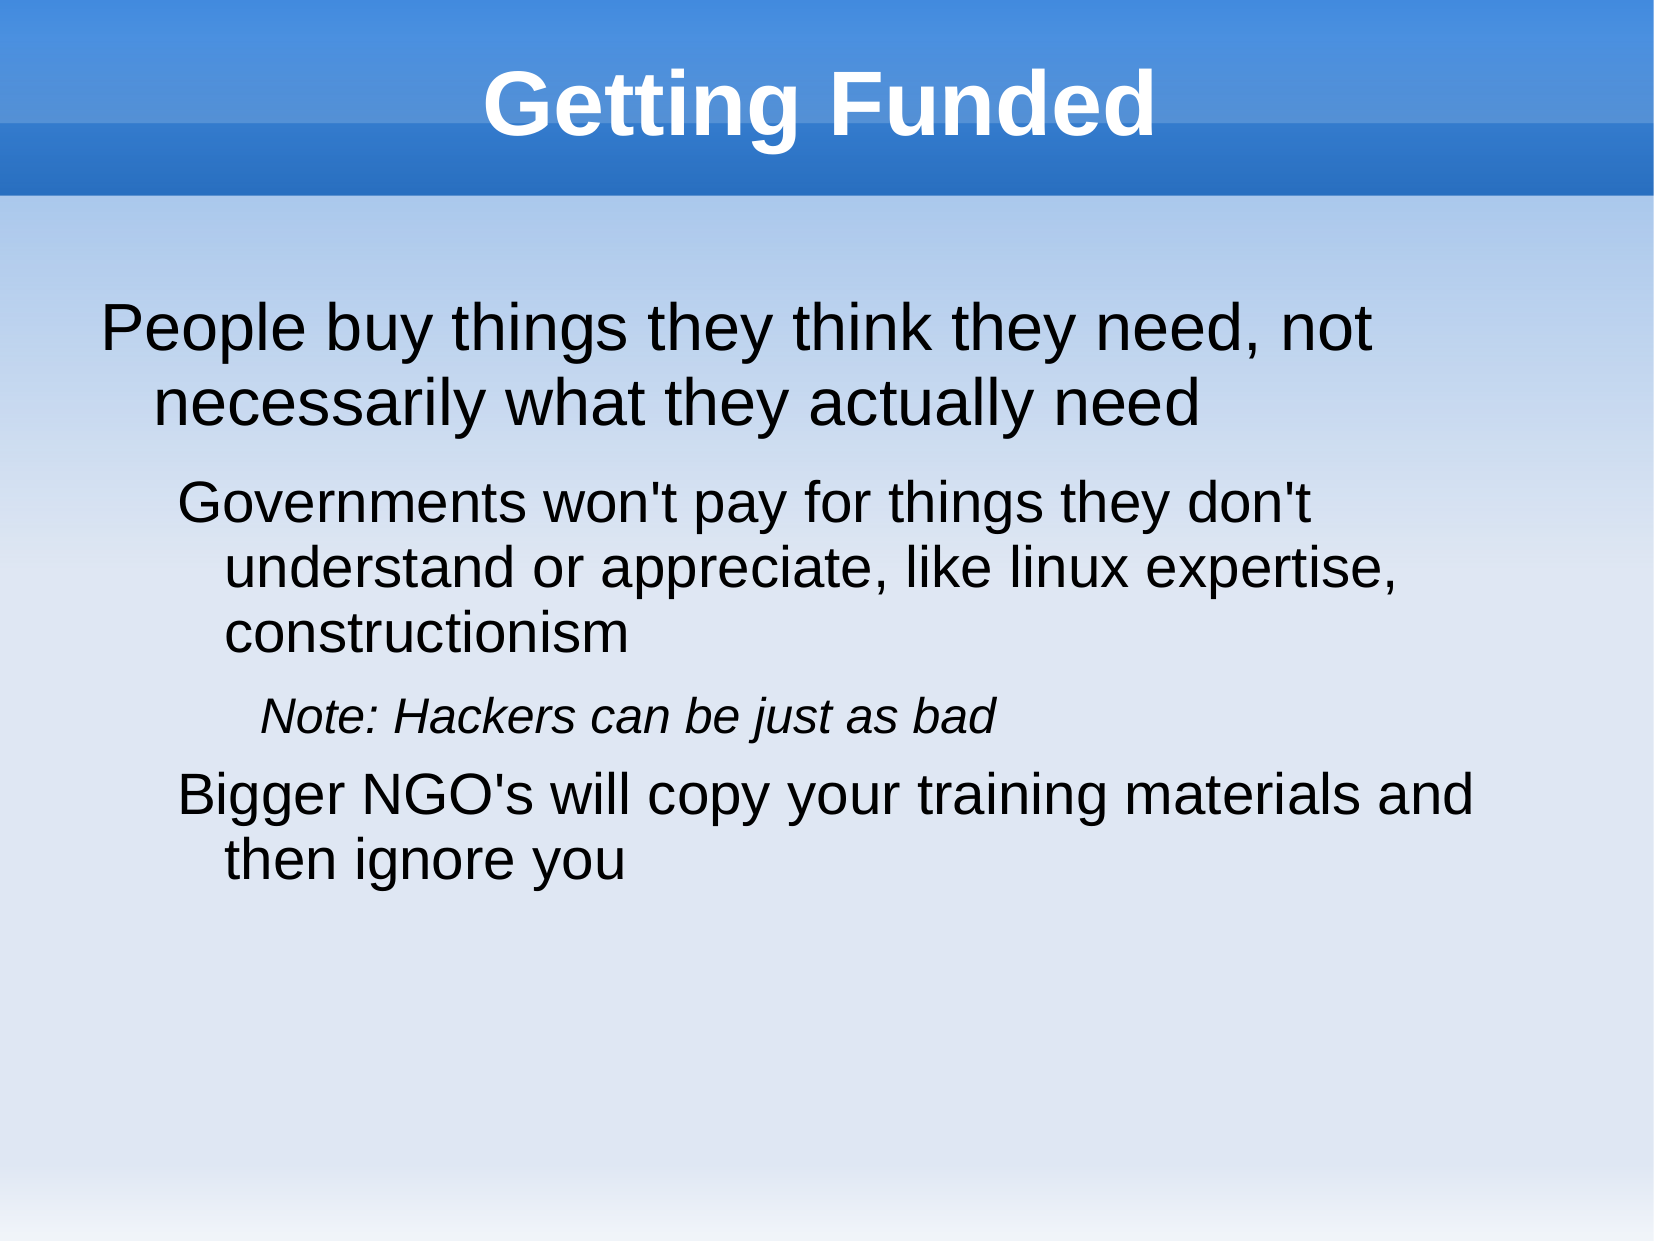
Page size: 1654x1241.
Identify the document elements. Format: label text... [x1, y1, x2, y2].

title Getting Funded [76, 7, 1565, 200]
picture [0, 0, 1654, 1241]
list People buy things they think they need, not necessarily what they actually need Governments won't pay for things they don't understand or appreciate, like linux expertise, constructionism Note: Hackers can be just as bad Bigger NGO's will copy your training materials and then ignore you [82, 290, 1571, 1094]
